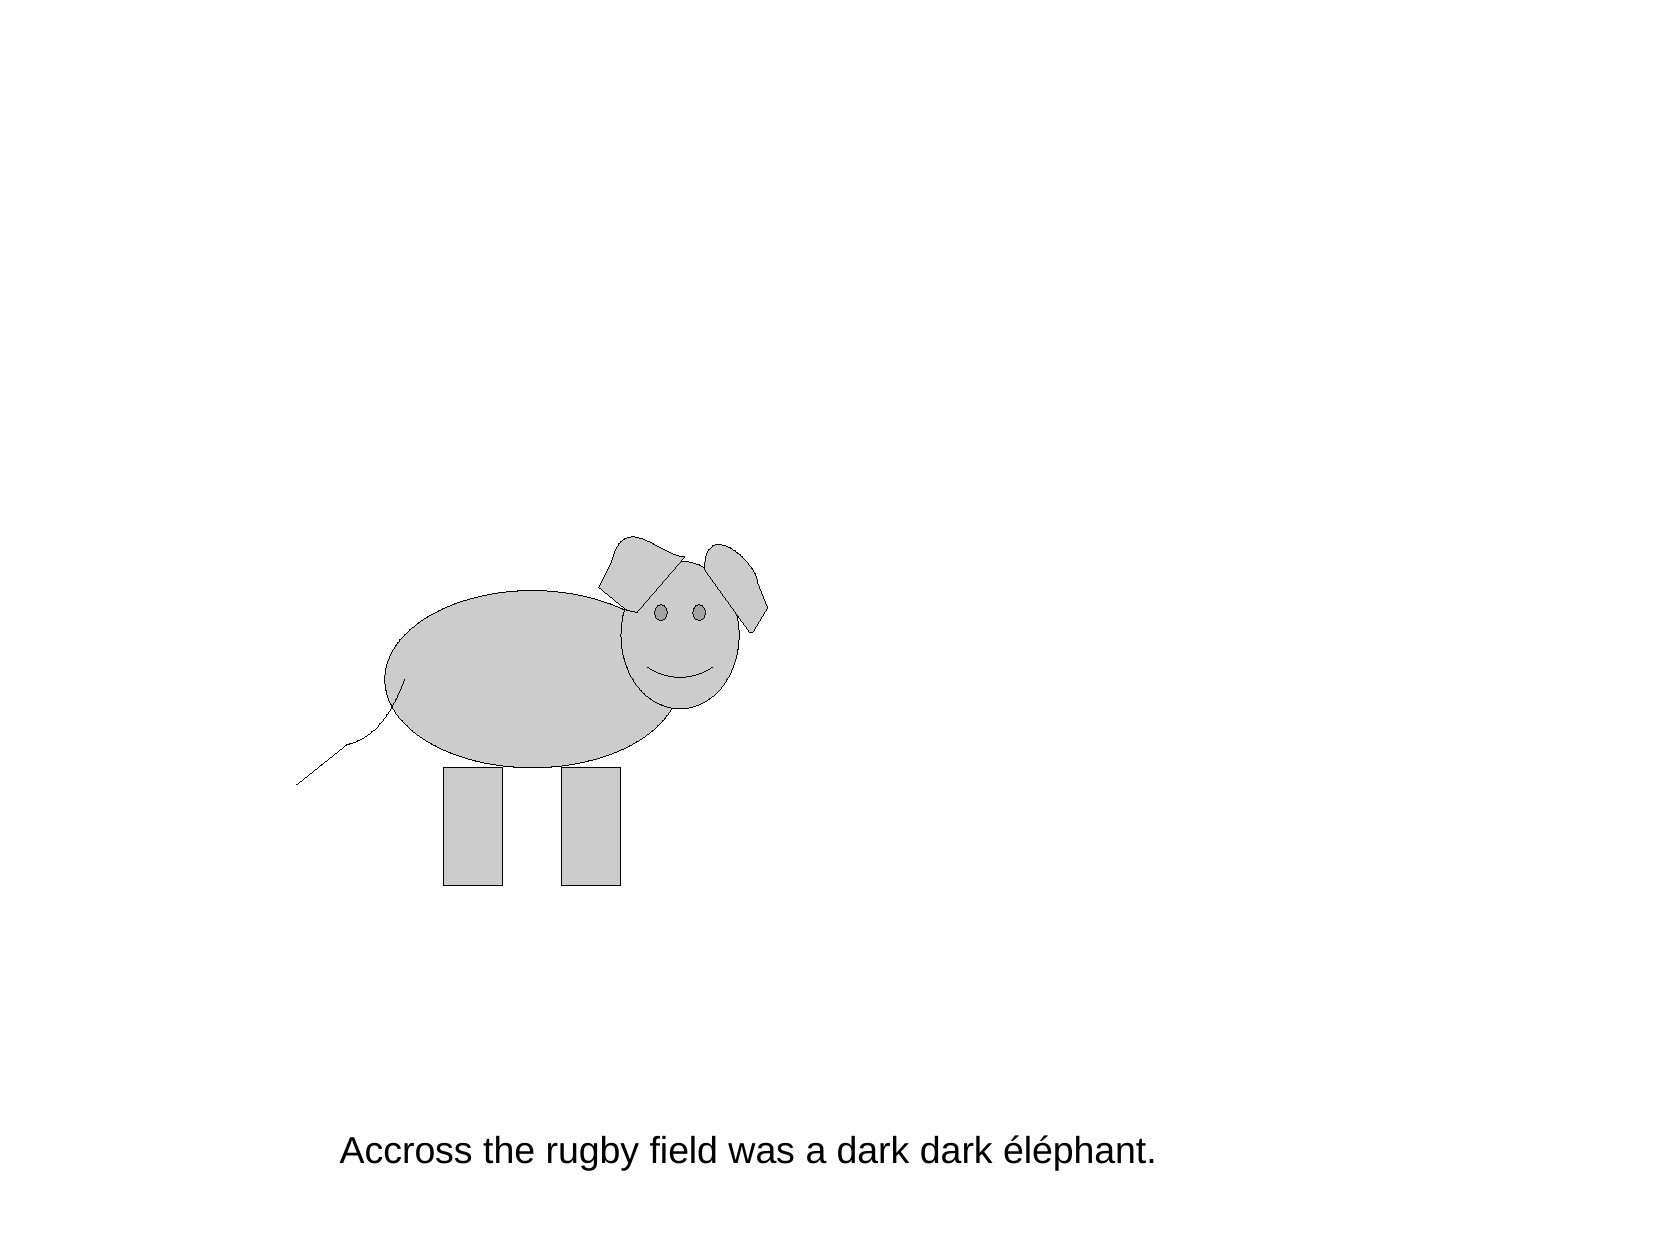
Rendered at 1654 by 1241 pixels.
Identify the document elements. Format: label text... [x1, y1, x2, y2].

text_box [384, 536, 768, 886]
text_box Accross the rugby field was a dark dark éléphant. [324, 1122, 1182, 1179]
